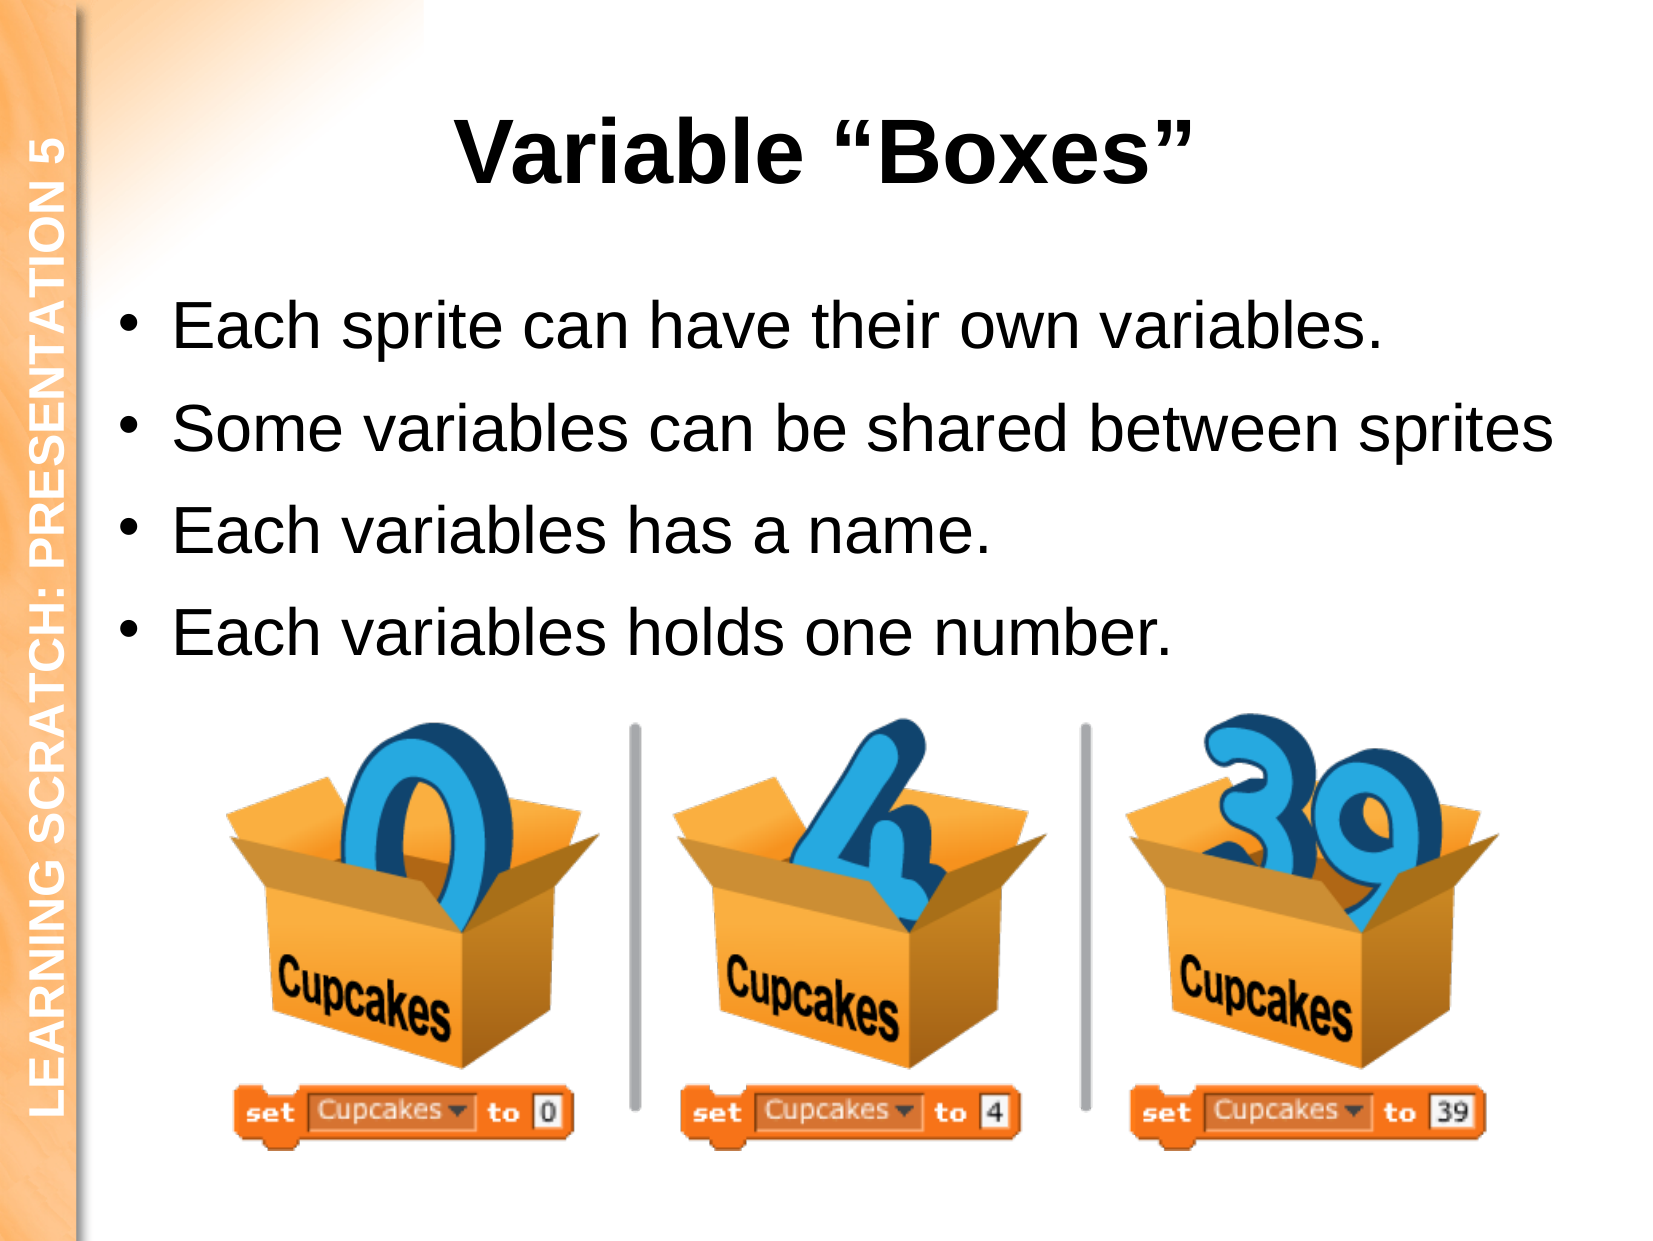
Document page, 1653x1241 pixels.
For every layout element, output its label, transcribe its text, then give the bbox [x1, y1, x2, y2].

title Variable “Boxes” [82, 15, 1571, 291]
list Each sprite can have their own variables. Some variables can be shared between sprites Each variables has a name. Each variables holds one number. [100, 290, 1576, 951]
picture [0, 0, 1501, 1241]
